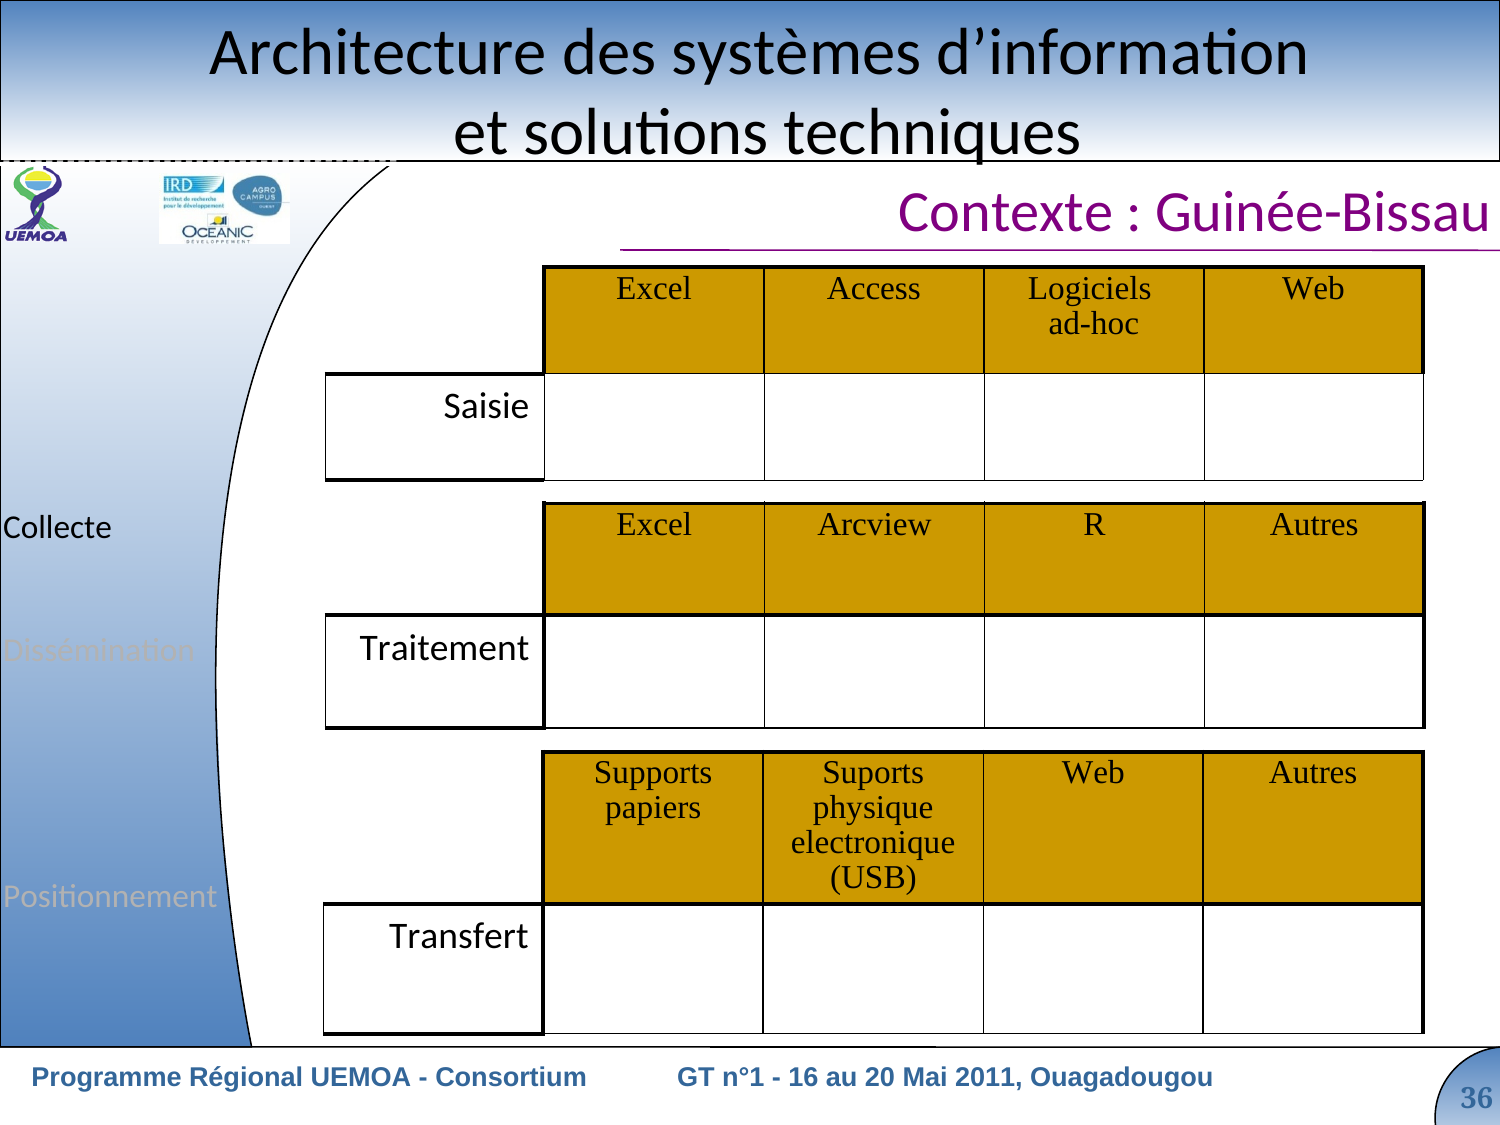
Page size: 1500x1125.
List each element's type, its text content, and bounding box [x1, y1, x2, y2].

table_cell [765, 374, 984, 480]
table_header [323, 752, 541, 902]
table_cell [985, 617, 1204, 727]
table_cell [545, 374, 764, 480]
table_cell [764, 906, 983, 1033]
picture [0, 166, 73, 244]
table_cell [545, 906, 762, 1033]
table_cell Traitement [326, 617, 542, 726]
table_cell [1204, 906, 1421, 1033]
table_header Excel [546, 269, 763, 373]
table_header Access [765, 269, 983, 373]
table_cell Transfert [324, 906, 541, 1032]
table_header Autres [1205, 505, 1422, 613]
text_box Architecture des systèmes d’information et solutions techniques [53, 0, 1483, 161]
table_header Web [984, 754, 1202, 902]
table_header Supports papiers [545, 754, 762, 902]
table_header Logiciels ad-hoc [985, 269, 1203, 373]
table_header Suports physique electronique (USB) [764, 754, 983, 902]
table_cell [546, 617, 764, 727]
text_box Contexte : Guinée-Bissau [265, 165, 1500, 251]
picture [159, 173, 265, 244]
table_header Collecte Dissémination Positionnement [0, 497, 313, 1045]
table_header Arcview [765, 505, 984, 613]
table_cell [1205, 374, 1423, 480]
table_cell [765, 617, 984, 727]
table_cell Saisie [326, 376, 544, 478]
table_cell [985, 374, 1204, 480]
table_header Excel [546, 505, 764, 613]
table_cell [984, 906, 1202, 1033]
table_header [325, 504, 542, 613]
table_header [325, 267, 542, 372]
table_cell [1205, 617, 1422, 727]
table_header Web [1205, 269, 1421, 373]
table_header R [985, 505, 1204, 613]
table_header Autres [1204, 754, 1421, 902]
